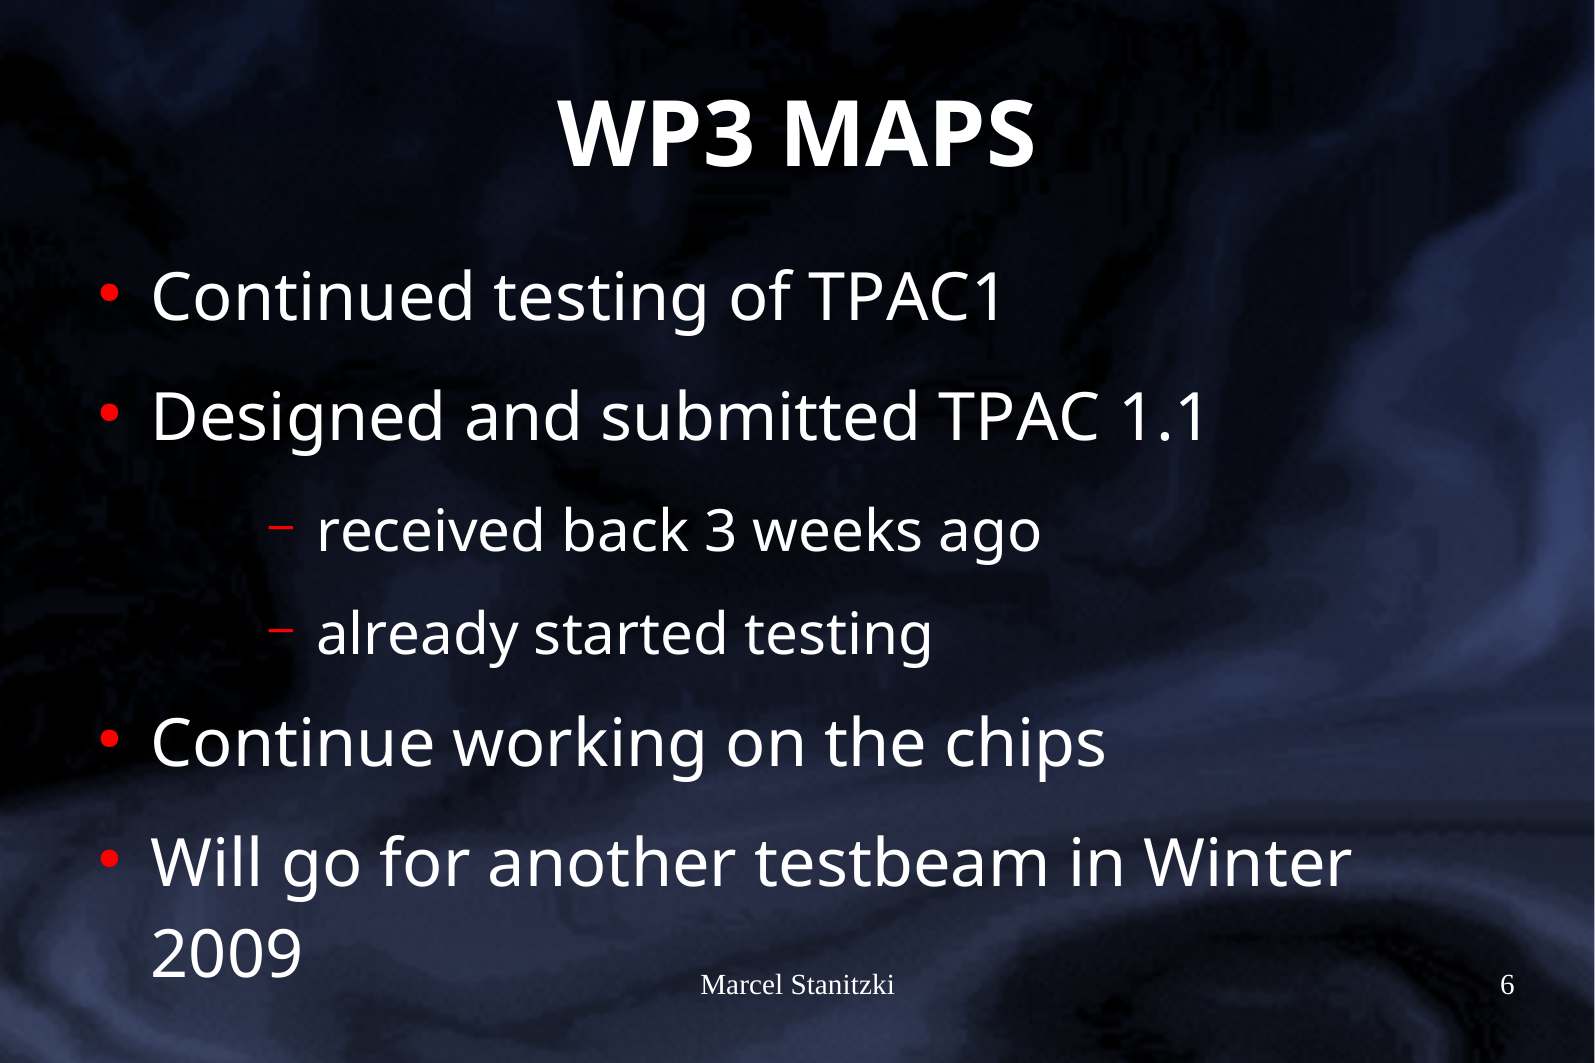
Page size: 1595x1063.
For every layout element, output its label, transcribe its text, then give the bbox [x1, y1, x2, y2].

picture [0, 0, 1595, 1063]
title WP3 MAPS [79, 42, 1515, 220]
list Continued testing of TPAC1 Designed and submitted TPAC 1.1 received back 3 weeks ago already started testing Continue working on the chips Will go for another testbeam in Winter 2009 [79, 248, 1515, 1019]
